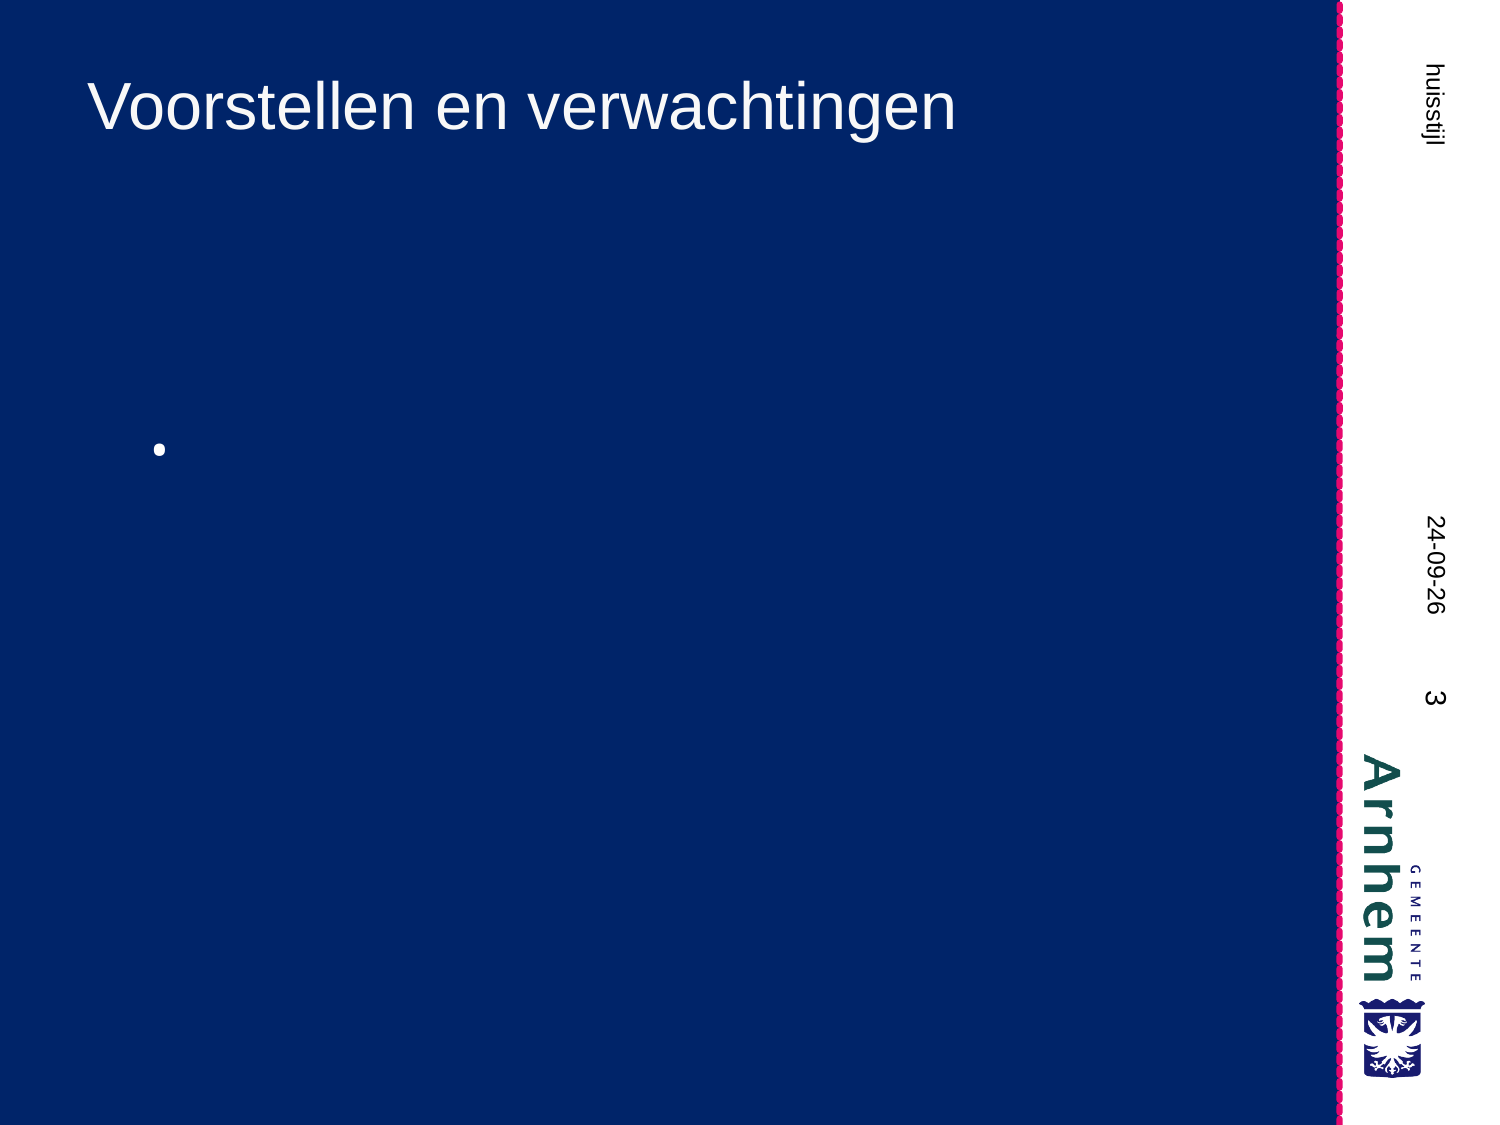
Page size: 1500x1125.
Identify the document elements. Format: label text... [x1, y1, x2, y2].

text_box 18-1-2022 [1410, 500, 1461, 688]
title Voorstellen en verwachtingen [87, 62, 1245, 225]
text_box 3 [1412, 675, 1463, 751]
list [87, 262, 1408, 801]
text_box huisstijl [1409, 63, 1460, 501]
